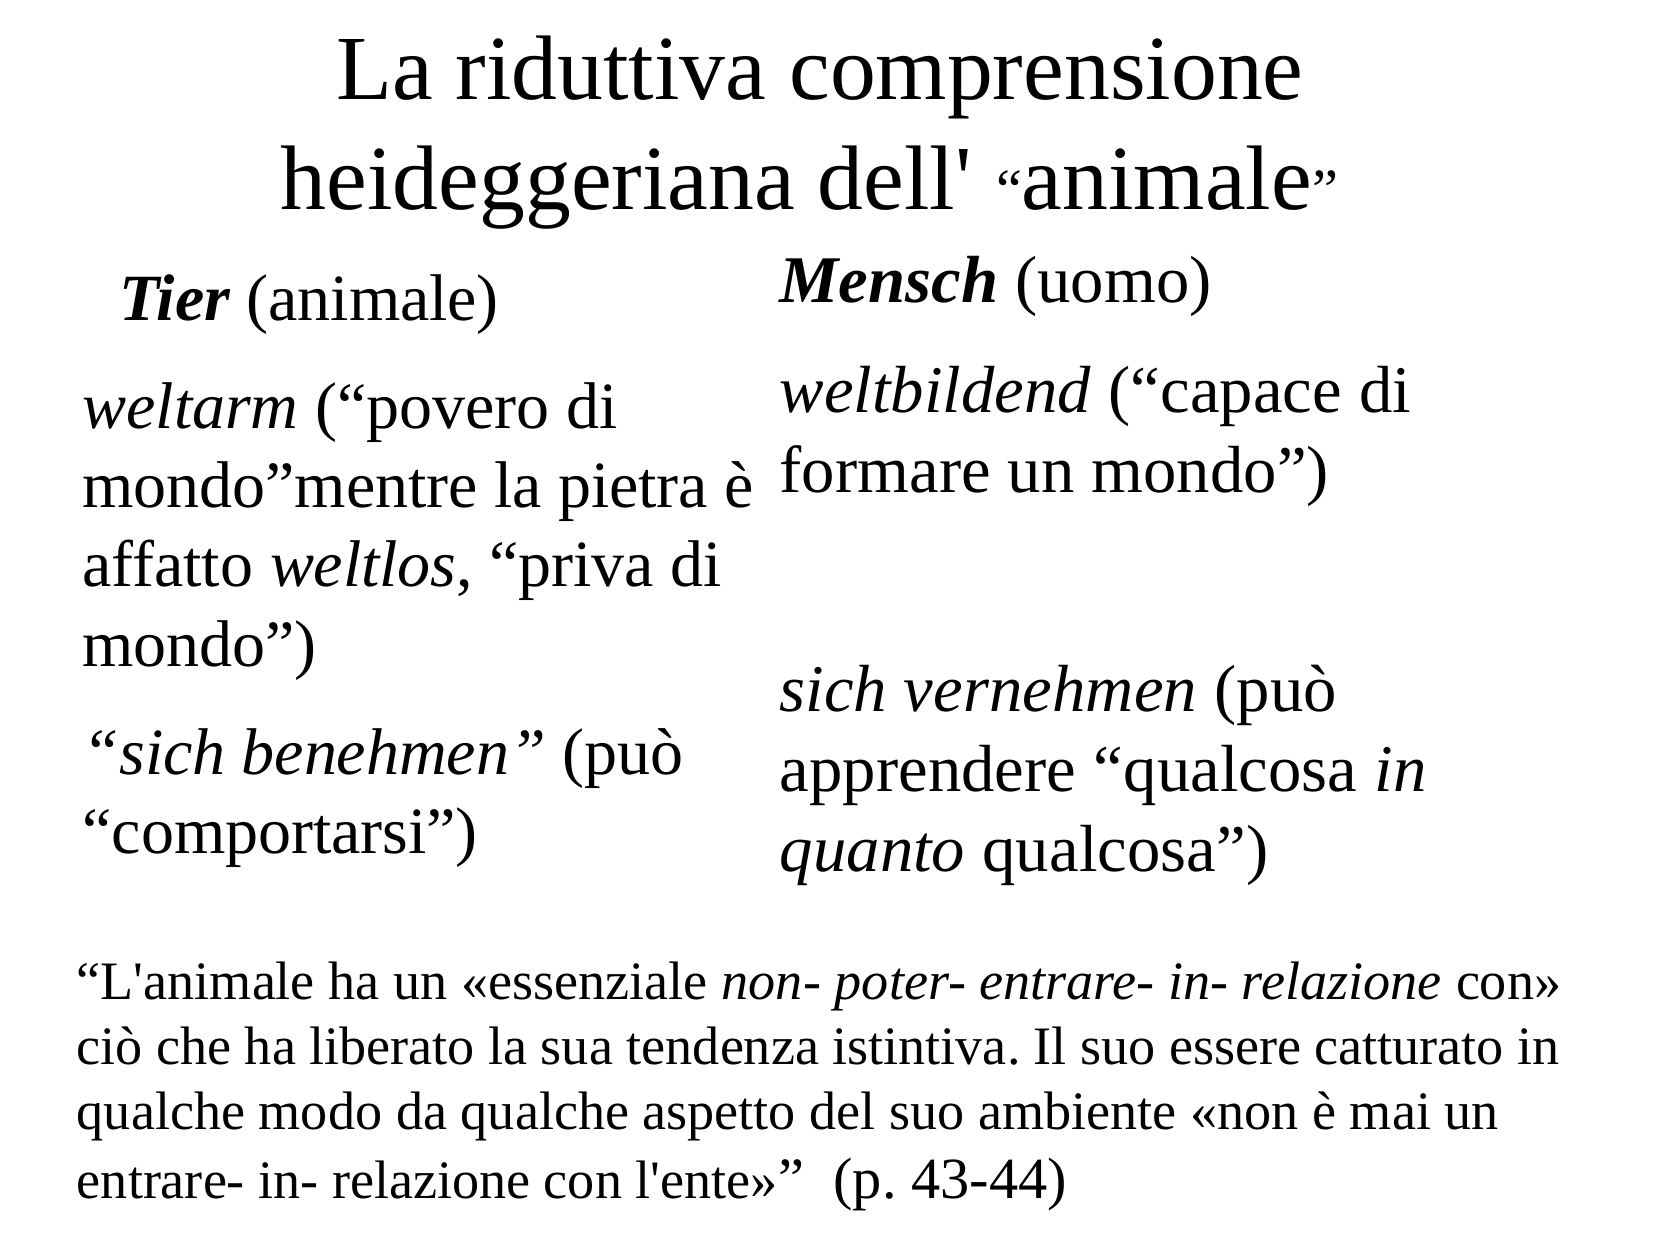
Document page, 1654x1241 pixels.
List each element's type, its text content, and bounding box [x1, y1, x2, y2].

list Tier (animale) weltarm (“povero di mondo”mentre la pietra è affatto weltlos, “priva di mondo”) “sich benehmen” (può “comportarsi”) [82, 254, 779, 833]
list “L'animale ha un «essenziale non- poter- entrare- in- relazione con» ciò che ha liberato la sua tendenza istintiva. Il suo essere catturato in qualche modo da qualche aspetto del suo ambiente «non è mai un entrare- in- relazione con l'ente»” (p. 43-44) [76, 944, 1565, 1241]
list Mensch (uomo) weltbildend (“capace di formare un mondo”) sich vernehmen (può apprendere “qualcosa in quanto qualcosa”) [779, 236, 1506, 891]
title La riduttiva comprensione heideggeriana dell' “animale” [76, 0, 1565, 237]
